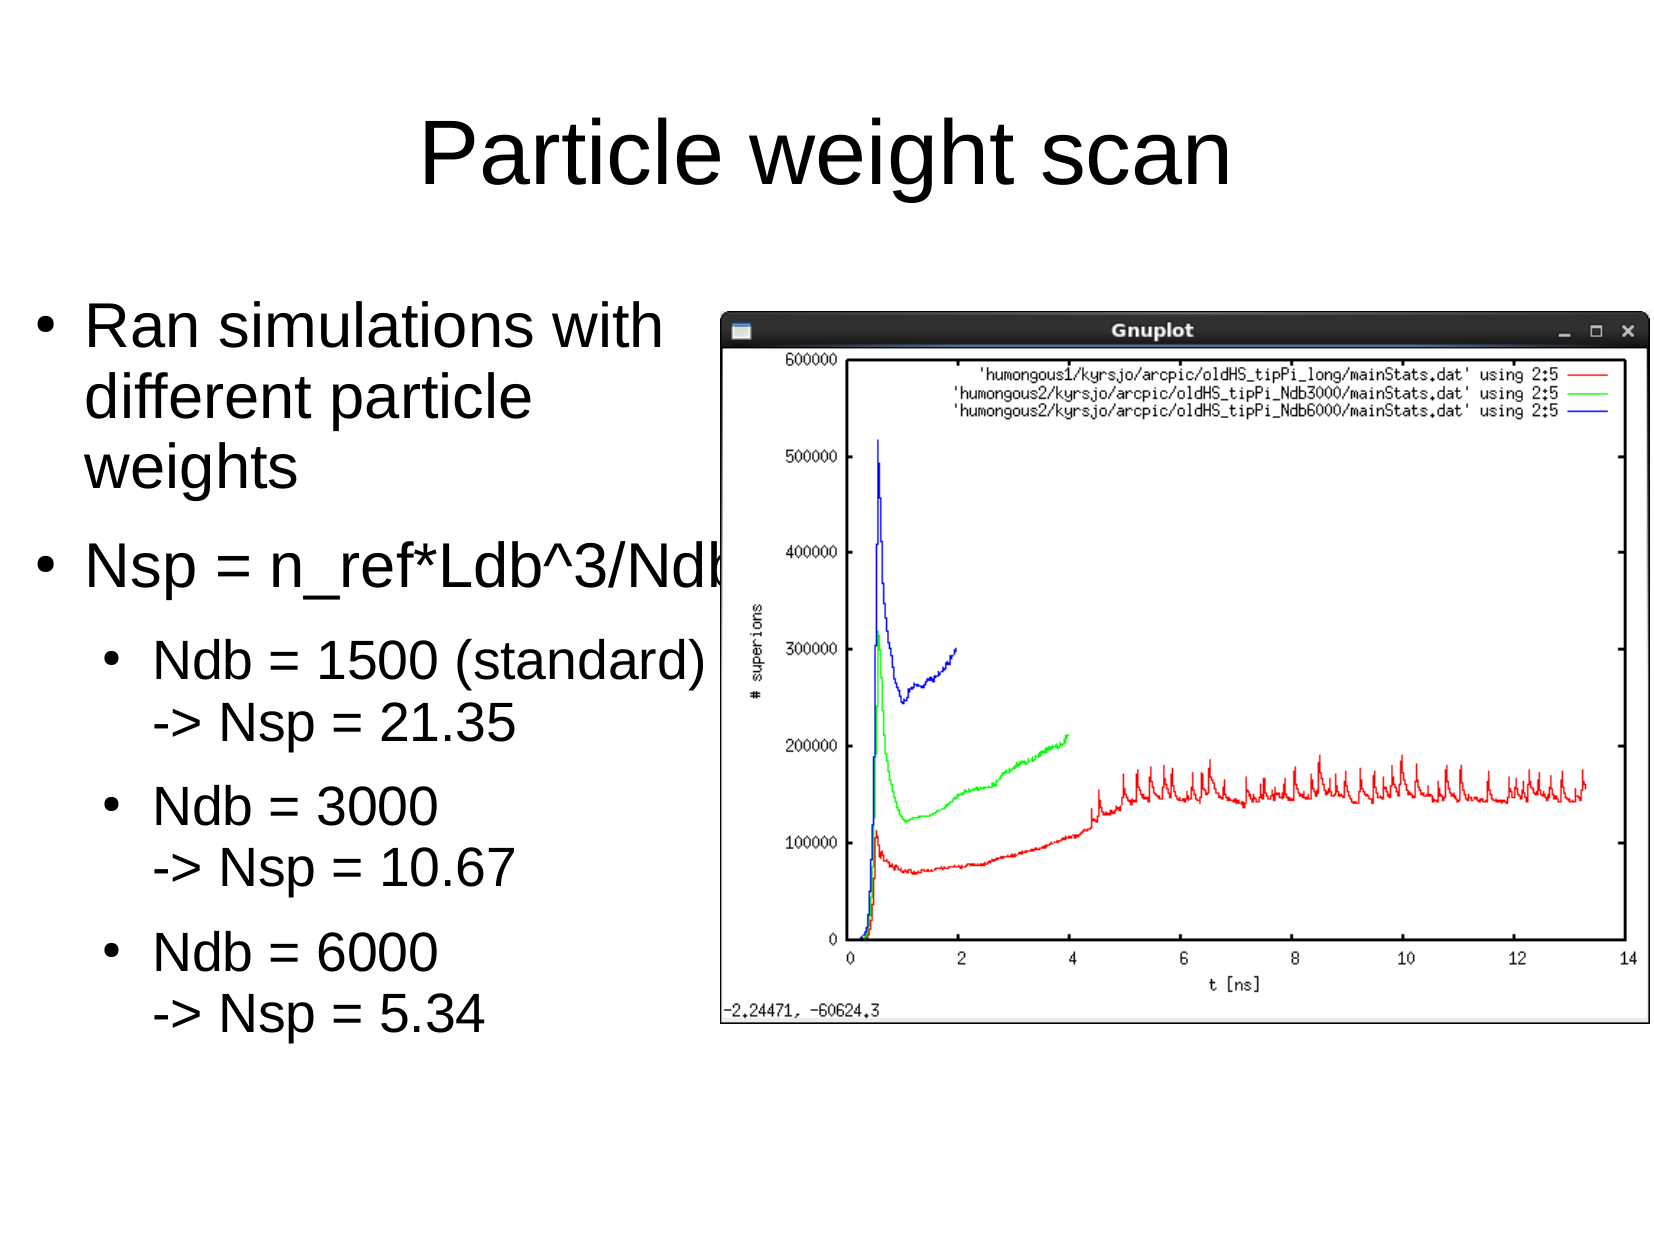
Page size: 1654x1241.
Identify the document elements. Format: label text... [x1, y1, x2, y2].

list Ran simulations with different particle weights Nsp = n_ref*Ldb^3/Ndb Ndb = 1500 (standard) -> Nsp = 21.35 Ndb = 3000 -> Nsp = 10.67 Ndb = 6000 -> Nsp = 5.34 [17, 290, 744, 1109]
picture [720, 311, 1650, 1024]
title Particle weight scan [82, 49, 1571, 257]
